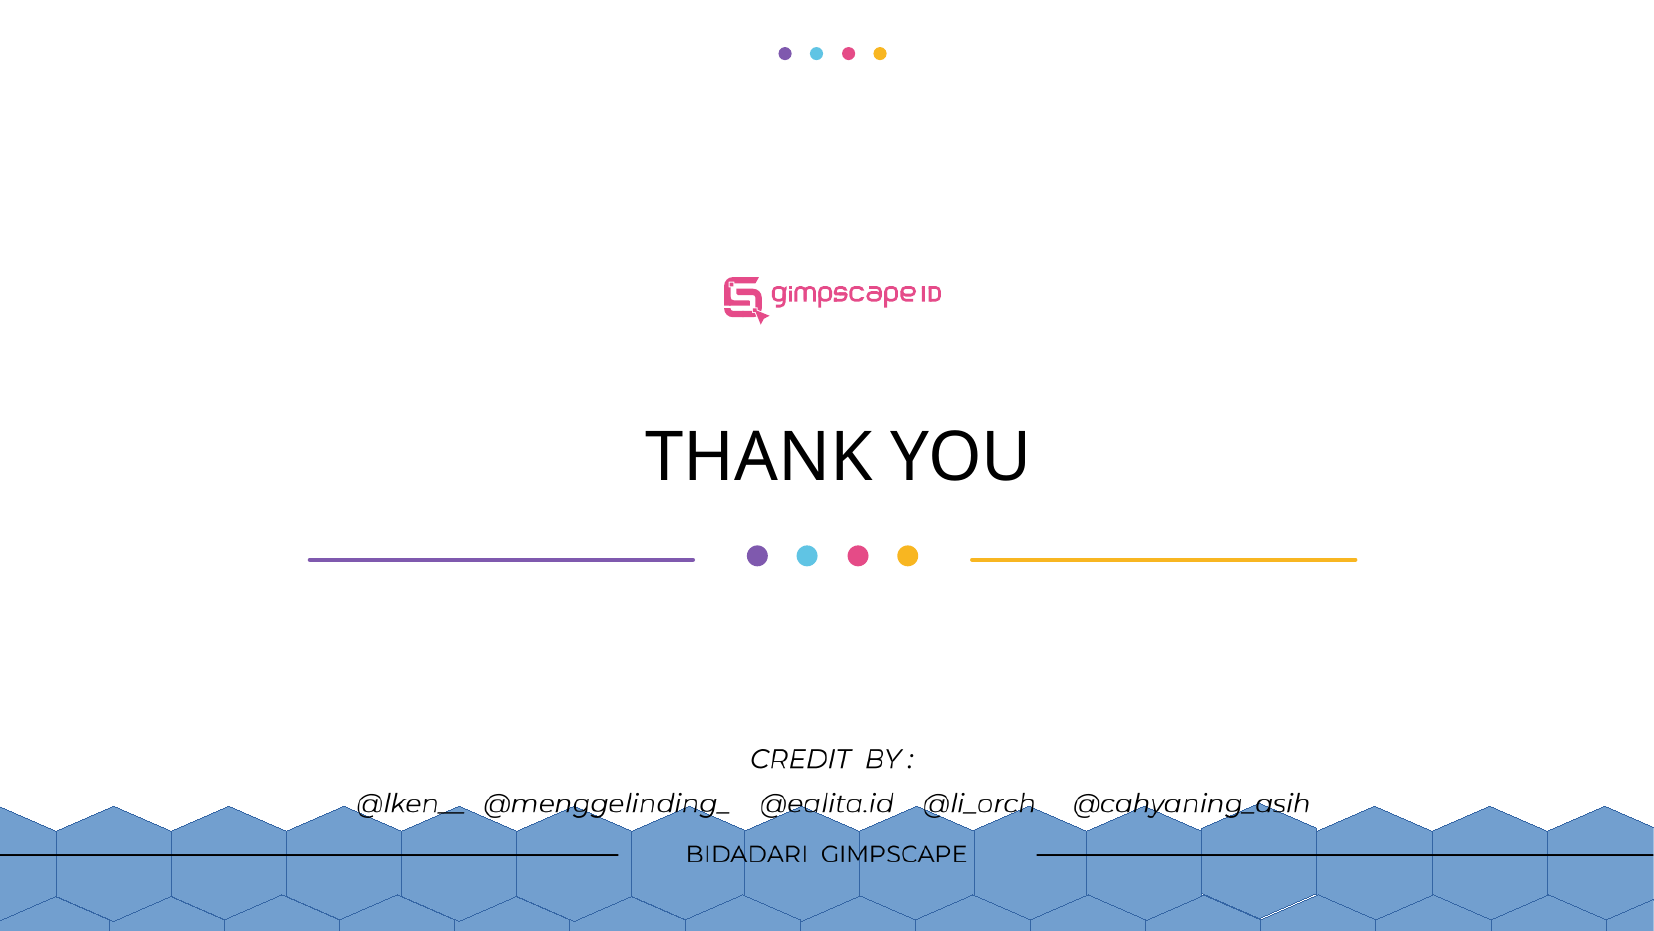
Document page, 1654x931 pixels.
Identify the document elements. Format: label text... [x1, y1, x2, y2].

text_box [794, 286, 816, 302]
text_box [897, 545, 919, 567]
text_box [724, 288, 770, 325]
text_box [866, 286, 882, 302]
text_box [818, 286, 848, 308]
text_box [847, 545, 869, 567]
text_box [921, 286, 925, 302]
text_box [928, 286, 941, 302]
text_box [842, 47, 856, 61]
text_box [900, 286, 917, 302]
text_box [884, 286, 898, 308]
text_box [778, 47, 792, 61]
text_box [873, 47, 887, 61]
text_box [809, 47, 824, 61]
title THANK YOU [94, 376, 1583, 532]
text_box [746, 545, 768, 567]
text_box [771, 286, 787, 308]
text_box [796, 545, 818, 567]
text_box [724, 277, 759, 306]
text_box [849, 286, 865, 302]
picture [0, 749, 1654, 862]
